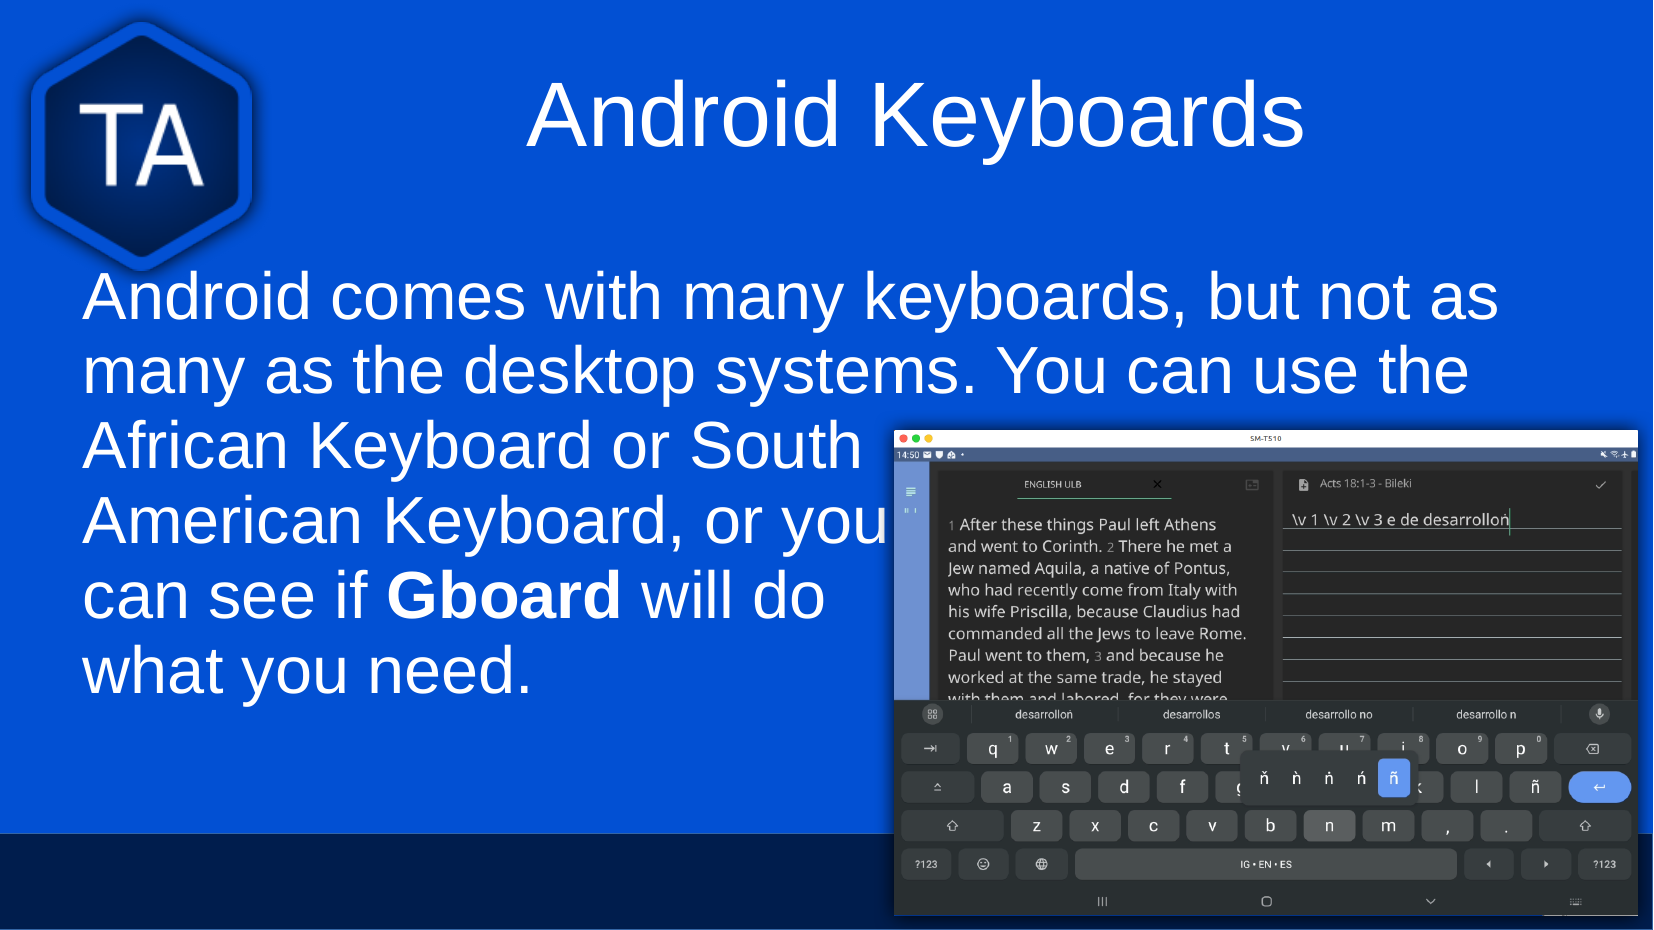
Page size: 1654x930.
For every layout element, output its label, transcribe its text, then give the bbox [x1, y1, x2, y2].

title Android Keyboards [263, 37, 1571, 193]
list Android comes with many keyboards, but not as many as the desktop systems. You can use the African Keyboard or South American Keyboard, or you can see if Gboard will do what you need. [82, 258, 1571, 757]
picture [894, 430, 1638, 916]
picture [31, 22, 252, 271]
